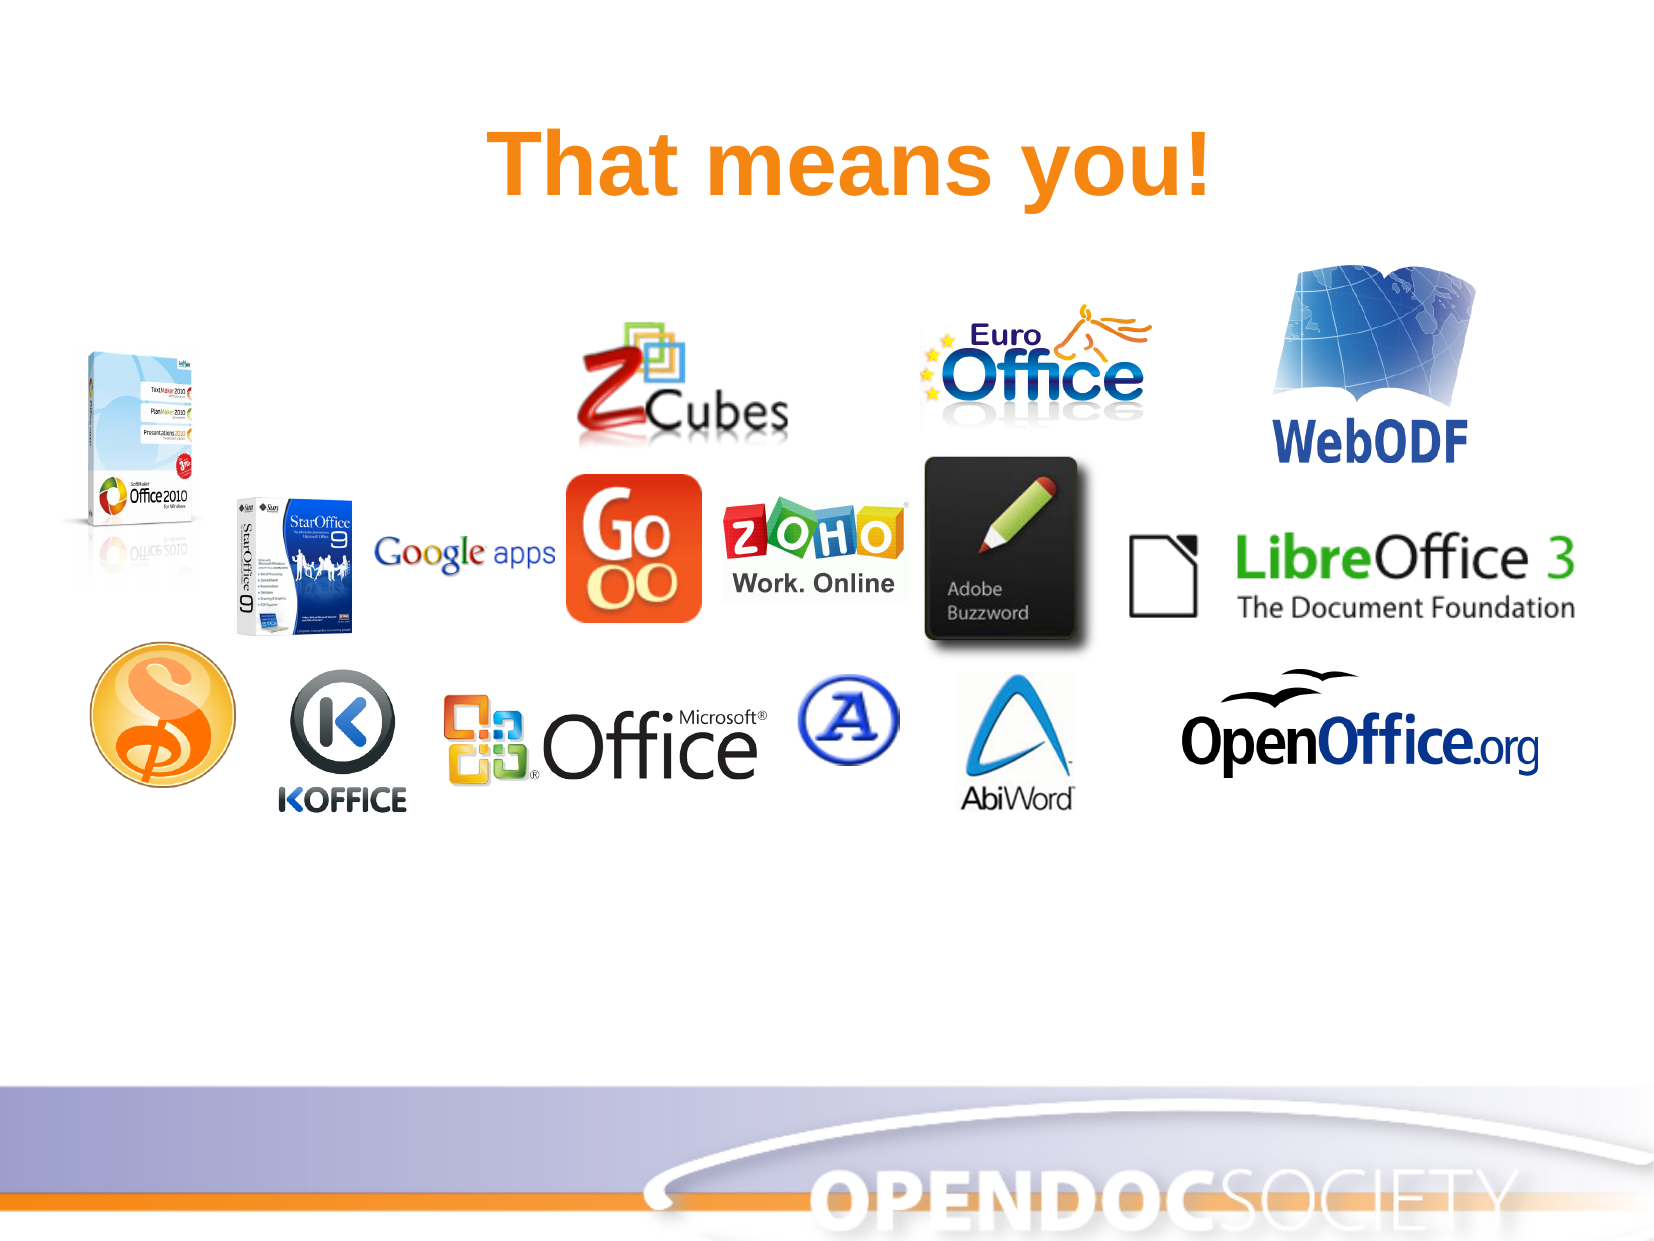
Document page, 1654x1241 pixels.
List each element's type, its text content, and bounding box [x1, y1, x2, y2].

picture [0, 0, 1654, 1241]
title That means you! [106, 112, 1595, 215]
